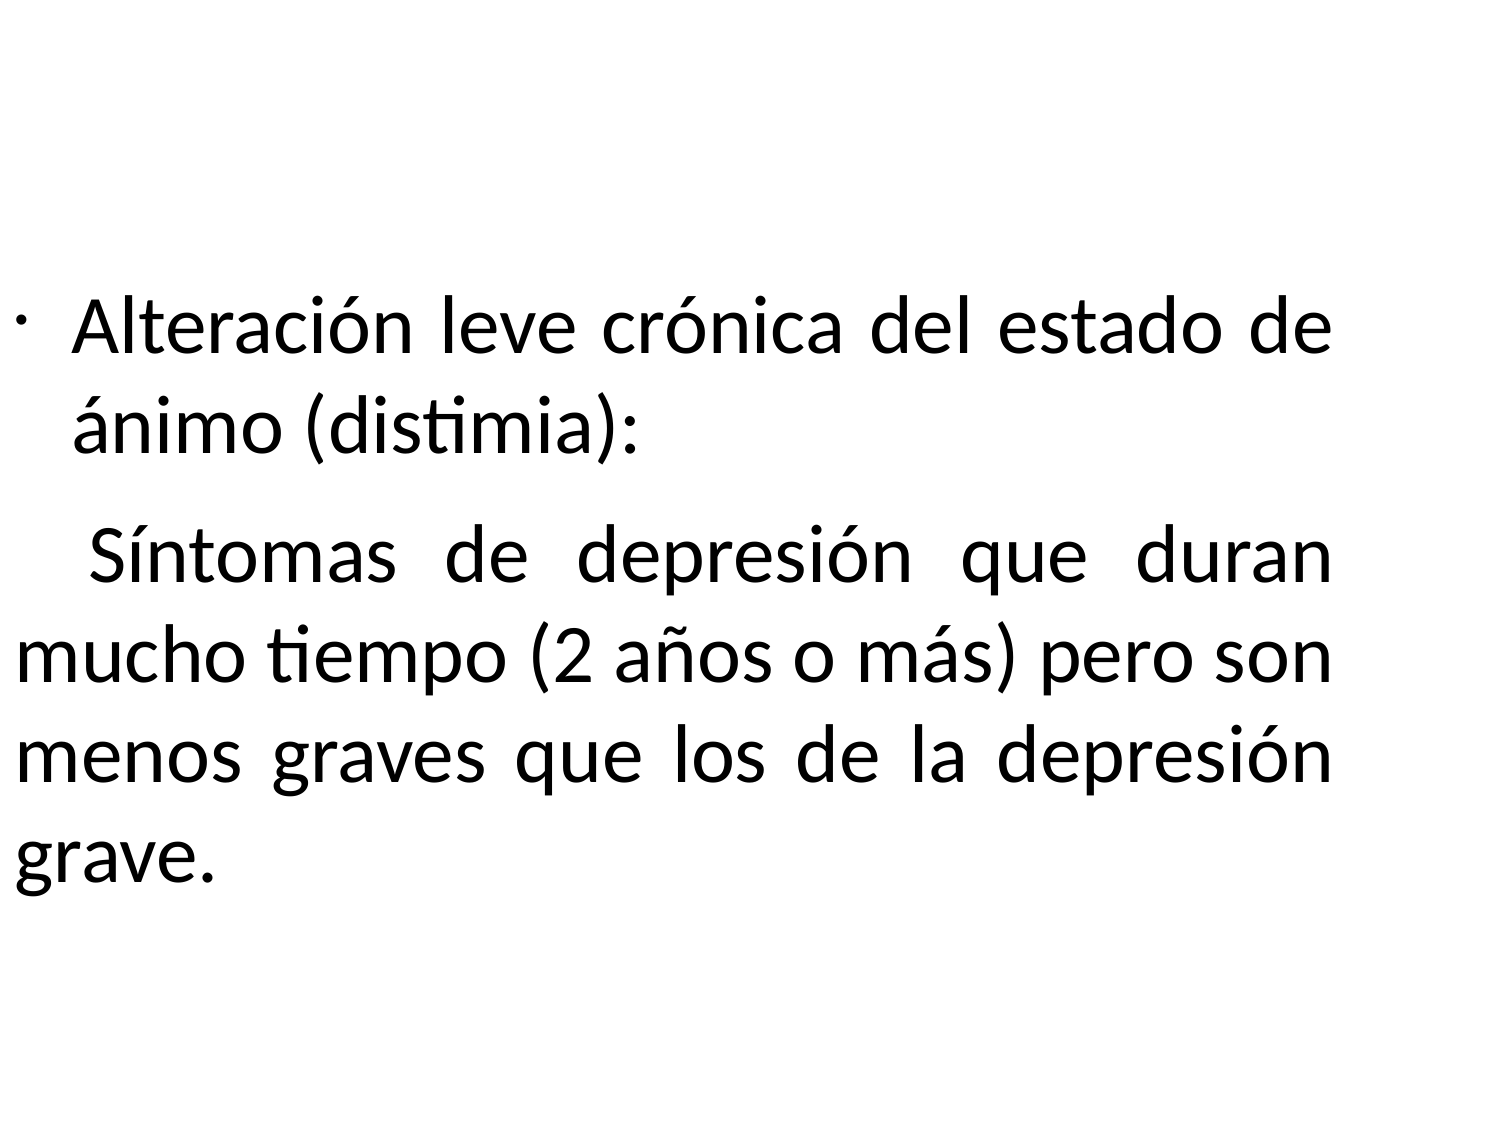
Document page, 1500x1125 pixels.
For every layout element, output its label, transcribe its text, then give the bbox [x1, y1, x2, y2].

list Alteración leve crónica del estado de ánimo (distimia): Síntomas de depresión que duran mucho tiempo (2 años o más) pero son menos graves que los de la depresión grave. [0, 262, 1350, 1005]
